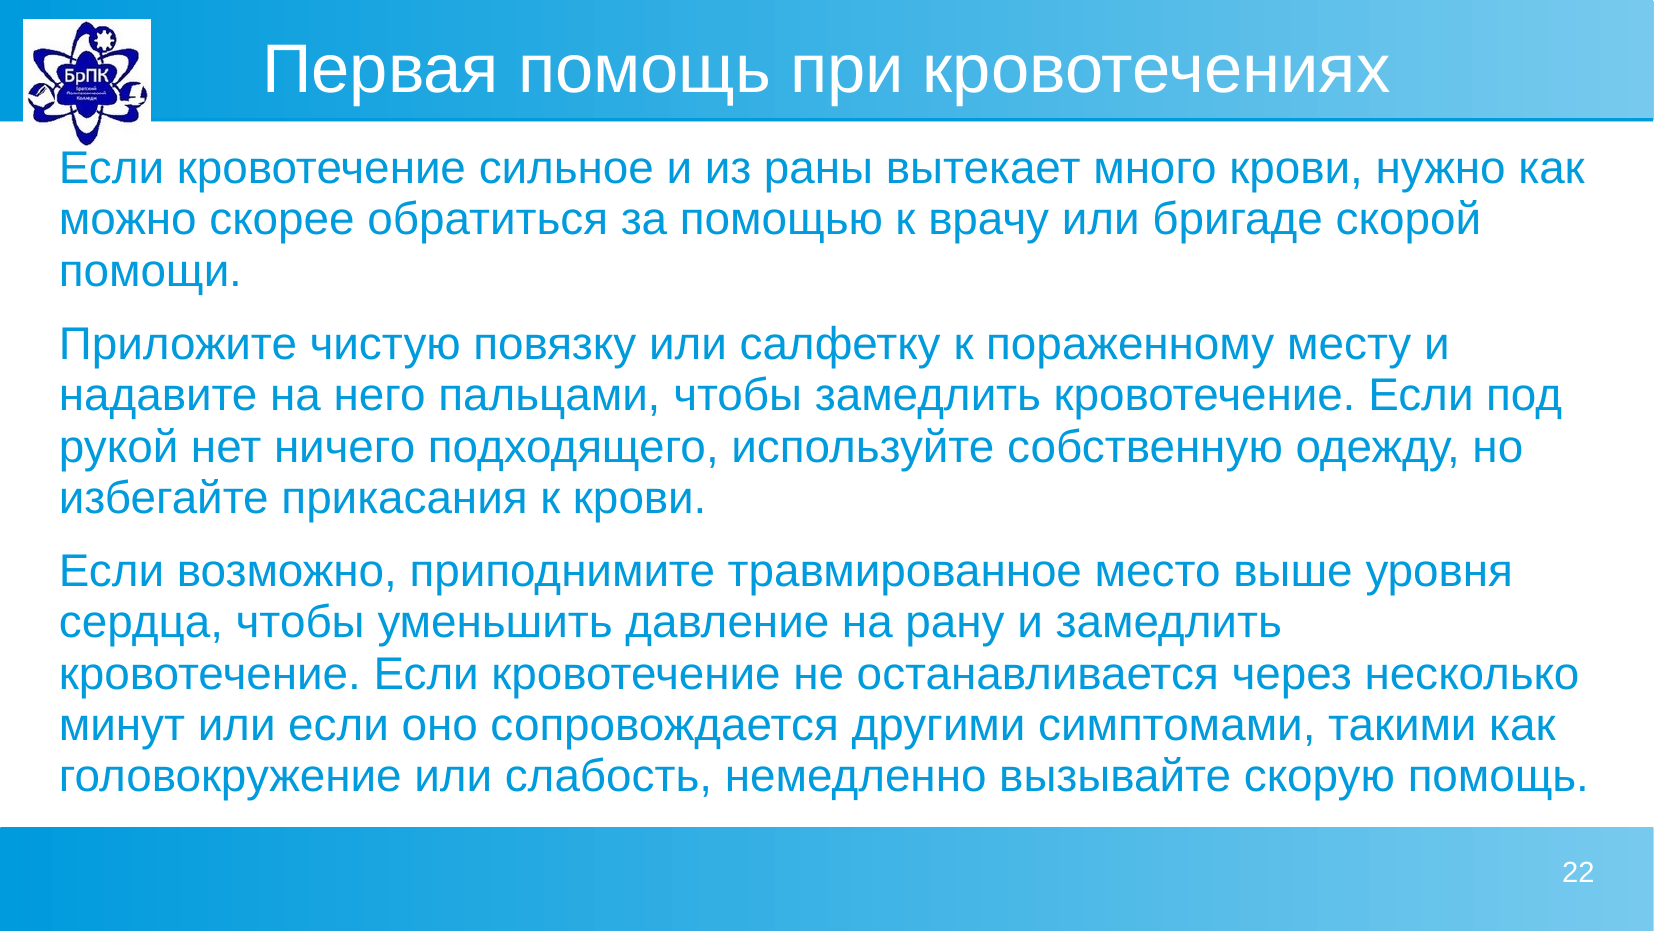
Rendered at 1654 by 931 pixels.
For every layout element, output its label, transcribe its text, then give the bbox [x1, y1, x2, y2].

title Первая помощь при кровотечениях [151, 30, 1595, 108]
list Если кровотечение сильное и из раны вытекает много крови, нужно как можно скорее обратиться за помощью к врачу или бригаде скорой помощи. Приложите чистую повязку или салфетку к пораженному месту и надавите на него пальцами, чтобы замедлить кровотечение. Если под рукой нет ничего подходящего, используйте собственную одежду, но избегайте прикасания к крови. Если возможно, приподнимите травмированное место выше уровня сердца, чтобы уменьшить давление на рану и замедлить кровотечение. Если кровотечение не останавливается через несколько минут или если оно сопровождается другими симптомами, такими как головокружение или слабость, немедленно вызывайте скорую помощь. [59, 142, 1595, 733]
picture [23, 20, 151, 147]
